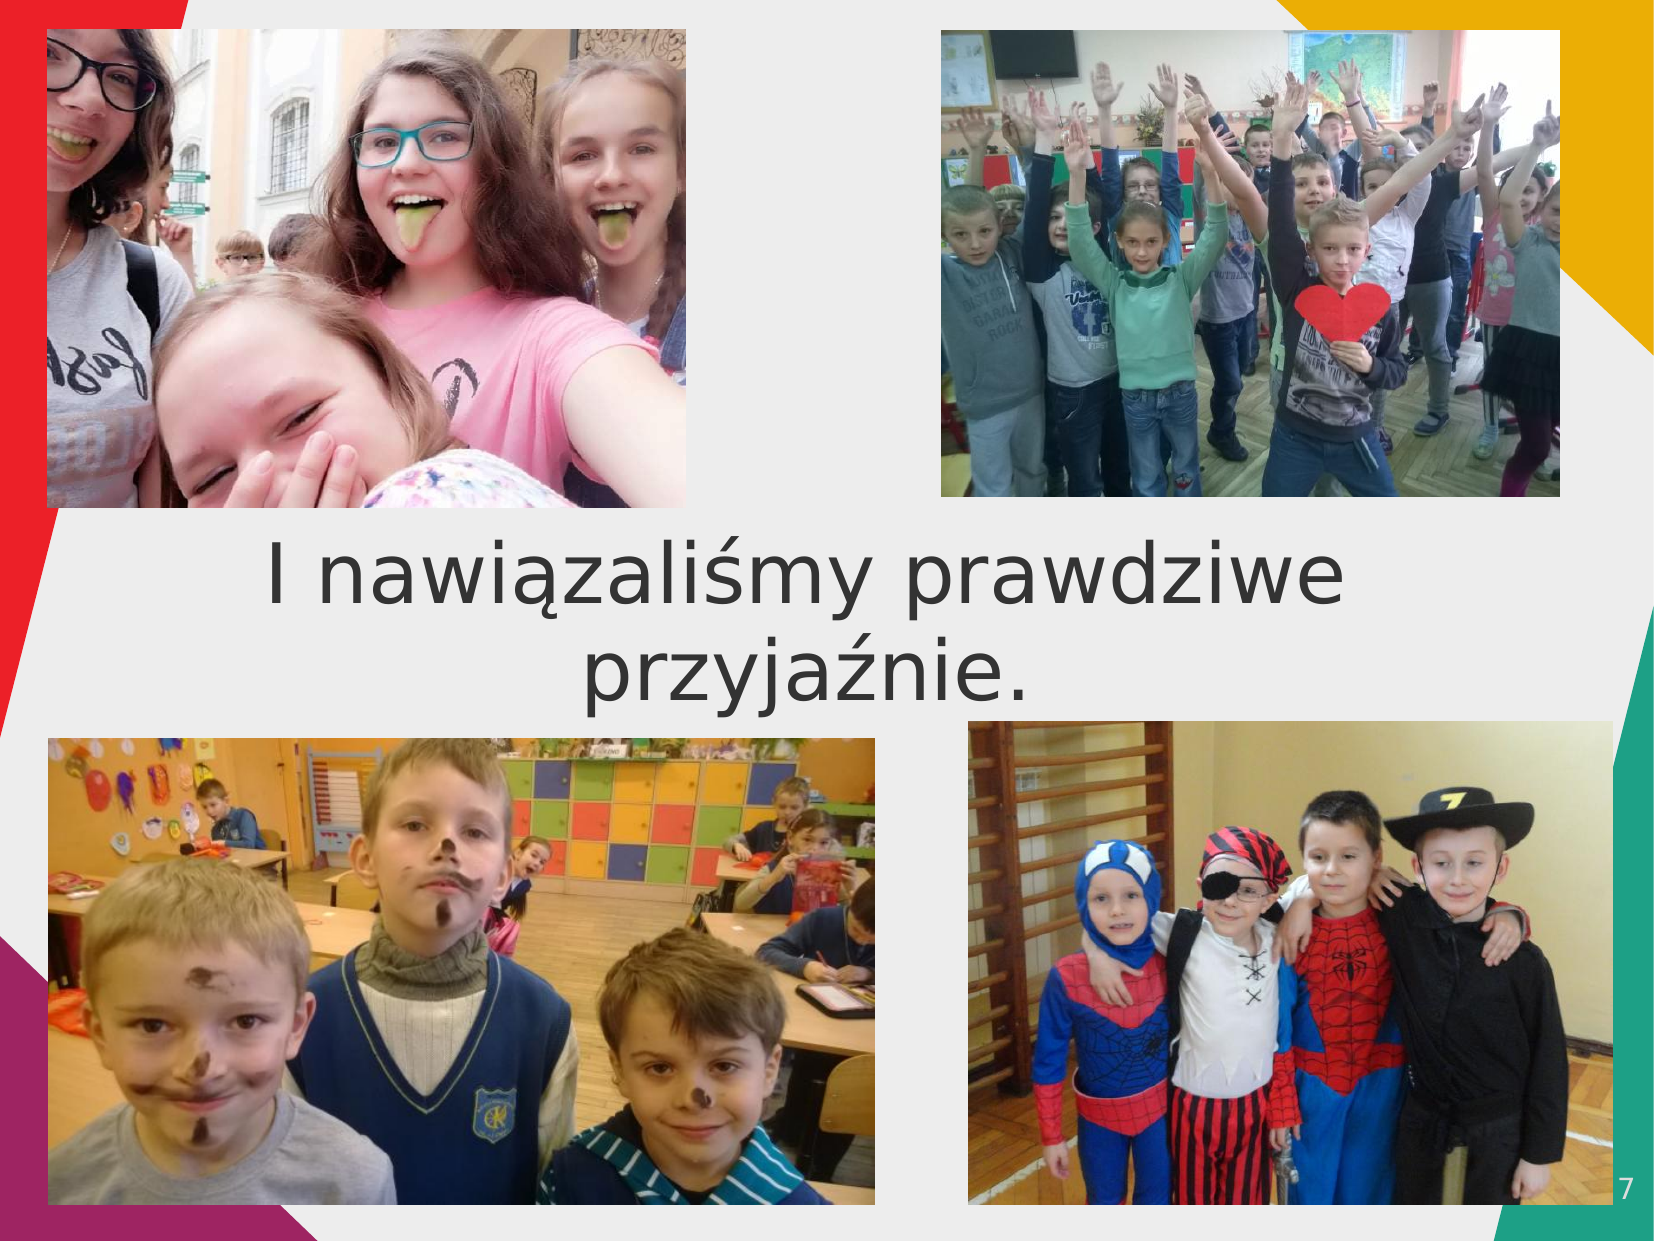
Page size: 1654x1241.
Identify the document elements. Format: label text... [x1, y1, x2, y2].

picture [941, 30, 1560, 497]
picture [968, 721, 1613, 1205]
title I nawiązaliśmy prawdziwe przyjaźnie. [94, 524, 1519, 722]
picture [48, 738, 875, 1205]
picture [47, 29, 686, 508]
